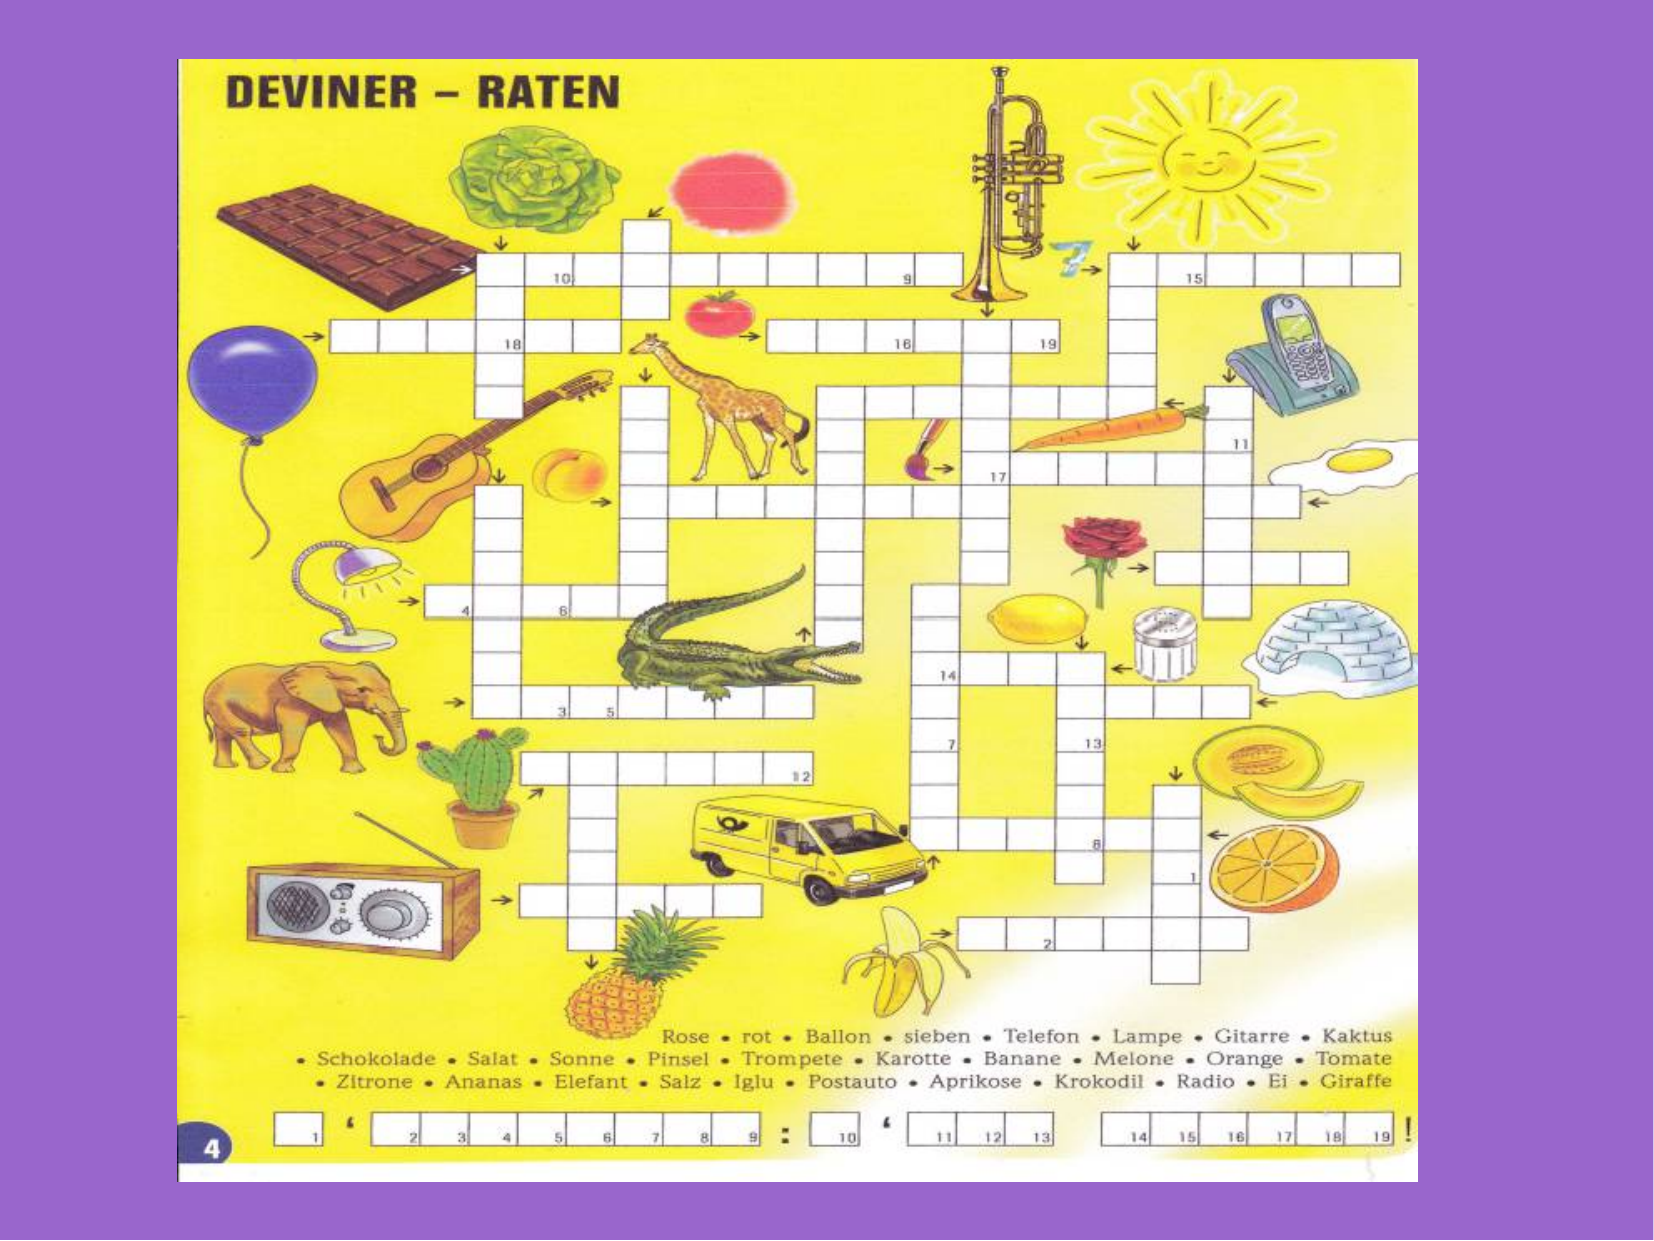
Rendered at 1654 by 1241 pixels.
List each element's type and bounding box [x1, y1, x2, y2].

picture [177, 59, 1418, 1182]
